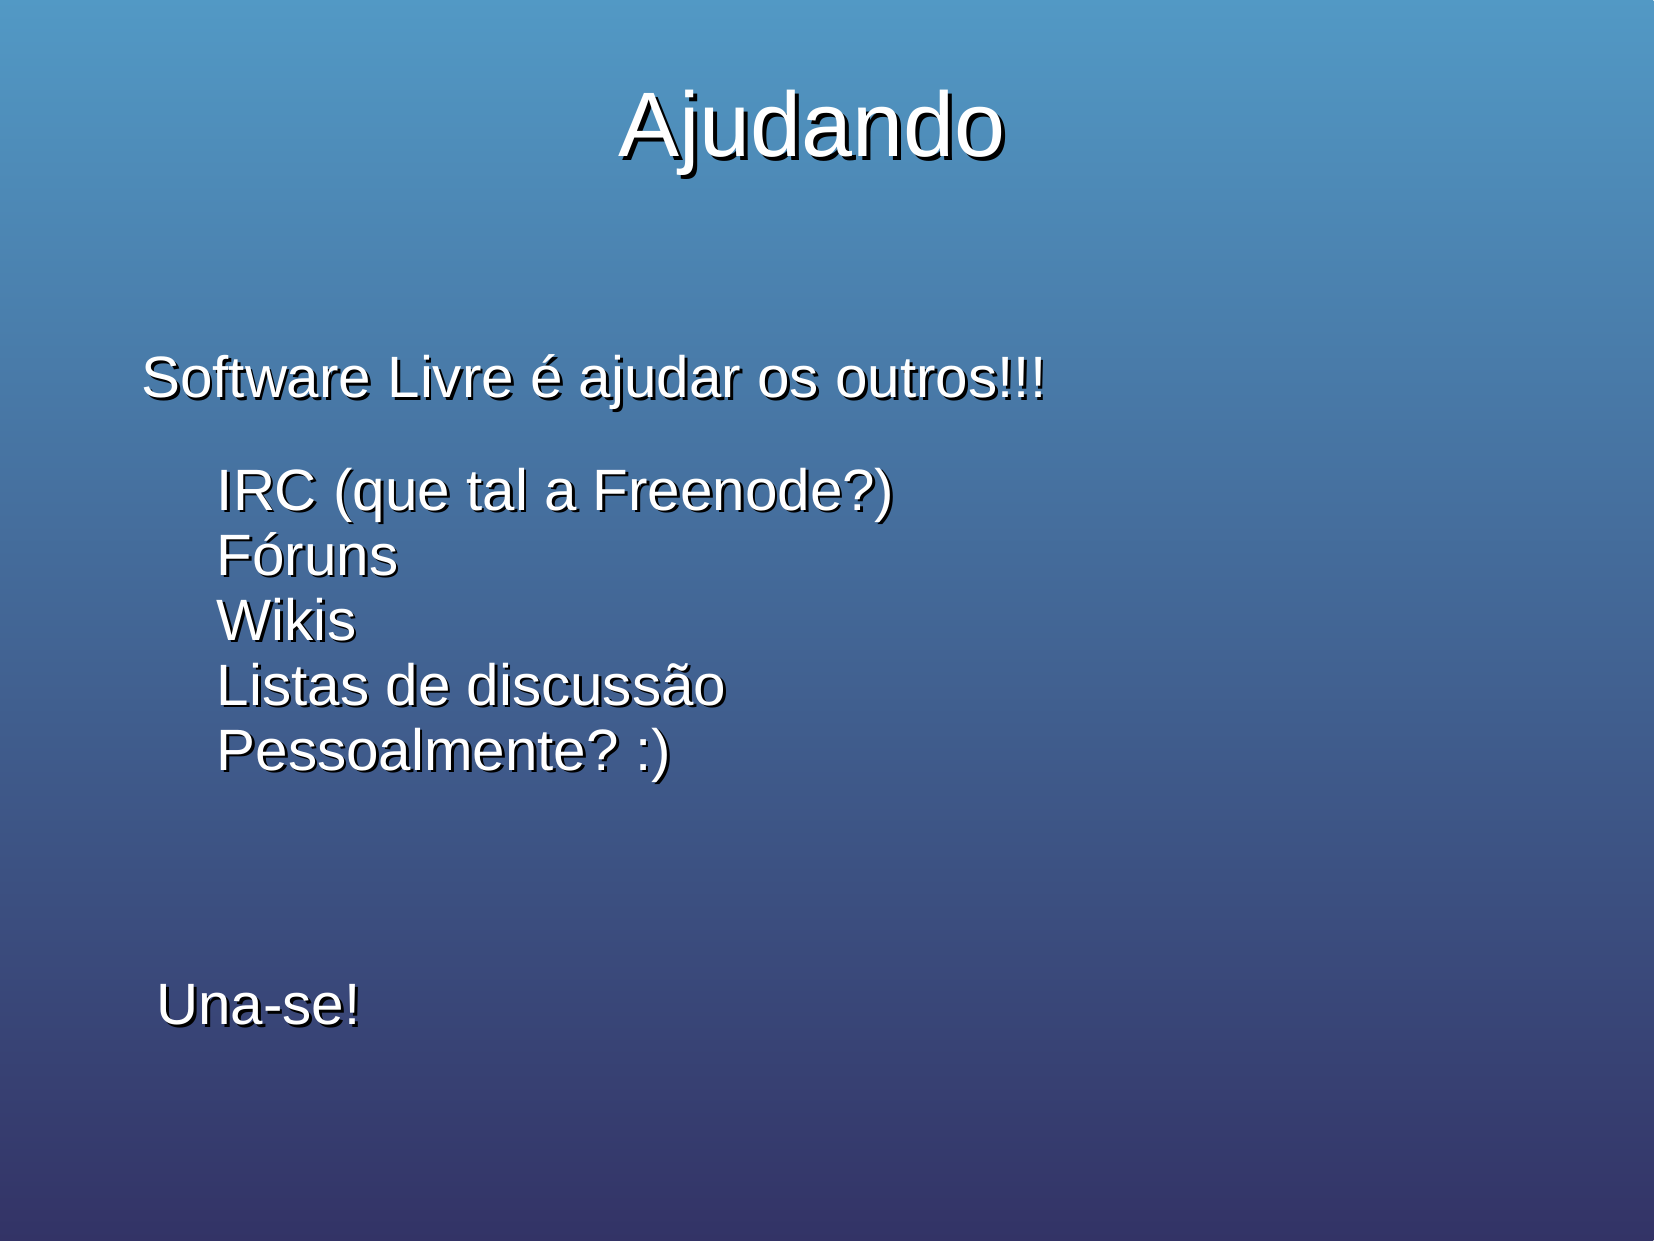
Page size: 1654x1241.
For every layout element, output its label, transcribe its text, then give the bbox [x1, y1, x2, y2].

text_box [0, 0, 1654, 1241]
text_box Ajudando [532, 65, 986, 184]
text_box Software Livre é ajudar os outros!!! [75, 337, 1096, 418]
text_box Una-se! [90, 964, 411, 1045]
text_box IRC (que tal a Freenode?) Fóruns Wikis Listas de discussão Pessoalmente? :) [166, 450, 909, 855]
